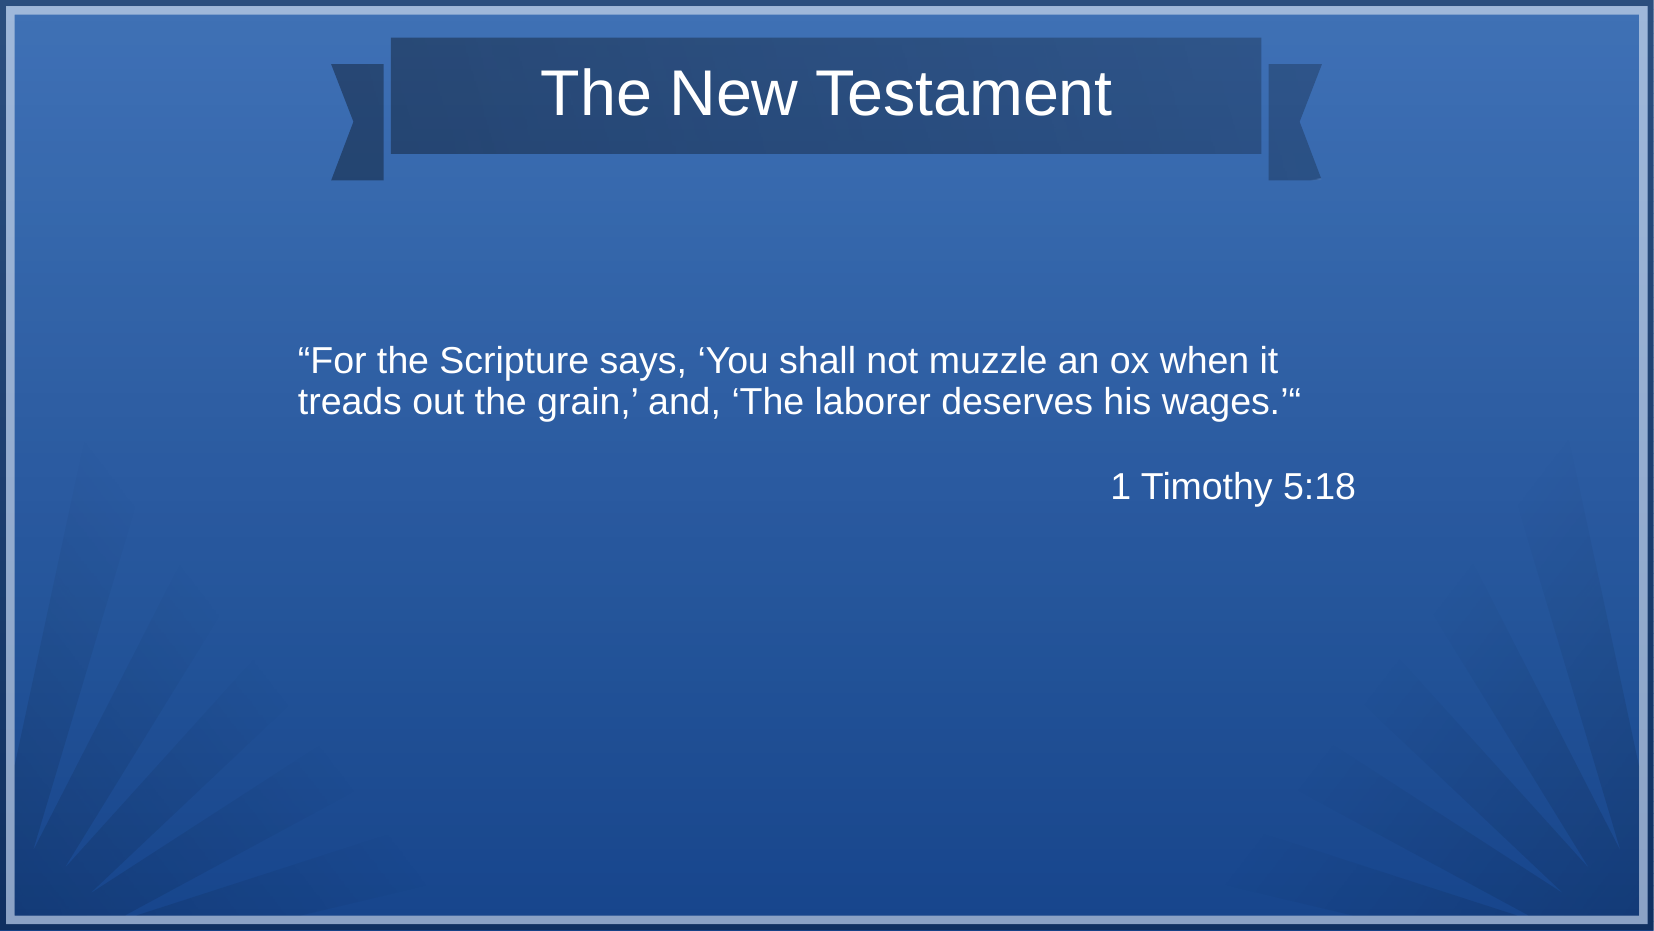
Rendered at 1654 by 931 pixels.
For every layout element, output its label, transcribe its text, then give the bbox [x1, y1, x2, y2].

title The New Testament [389, 34, 1264, 153]
text_box “For the Scripture says, ‘You shall not muzzle an ox when it treads out the grain,’ and, ‘The laborer deserves his wages.’“ 1 Timothy 5:18 [283, 331, 1371, 595]
